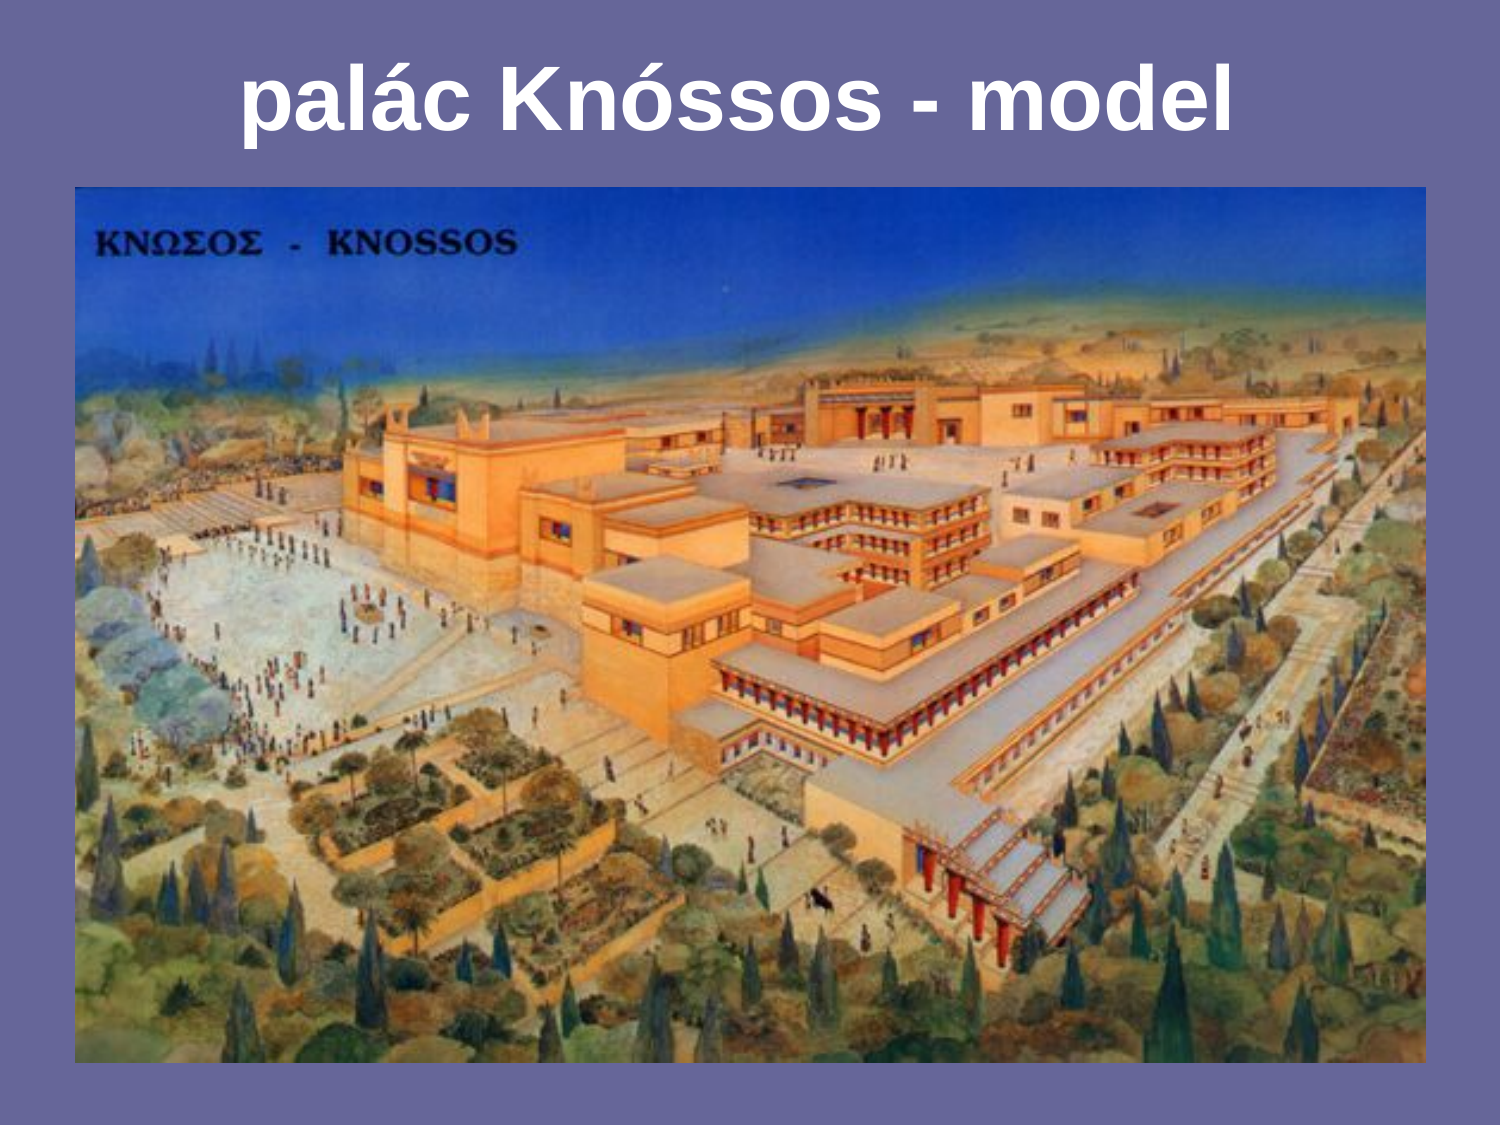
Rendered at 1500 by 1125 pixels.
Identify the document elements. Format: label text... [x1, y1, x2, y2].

title palác Knóssos - model [62, 0, 1413, 188]
picture [75, 187, 1426, 1063]
